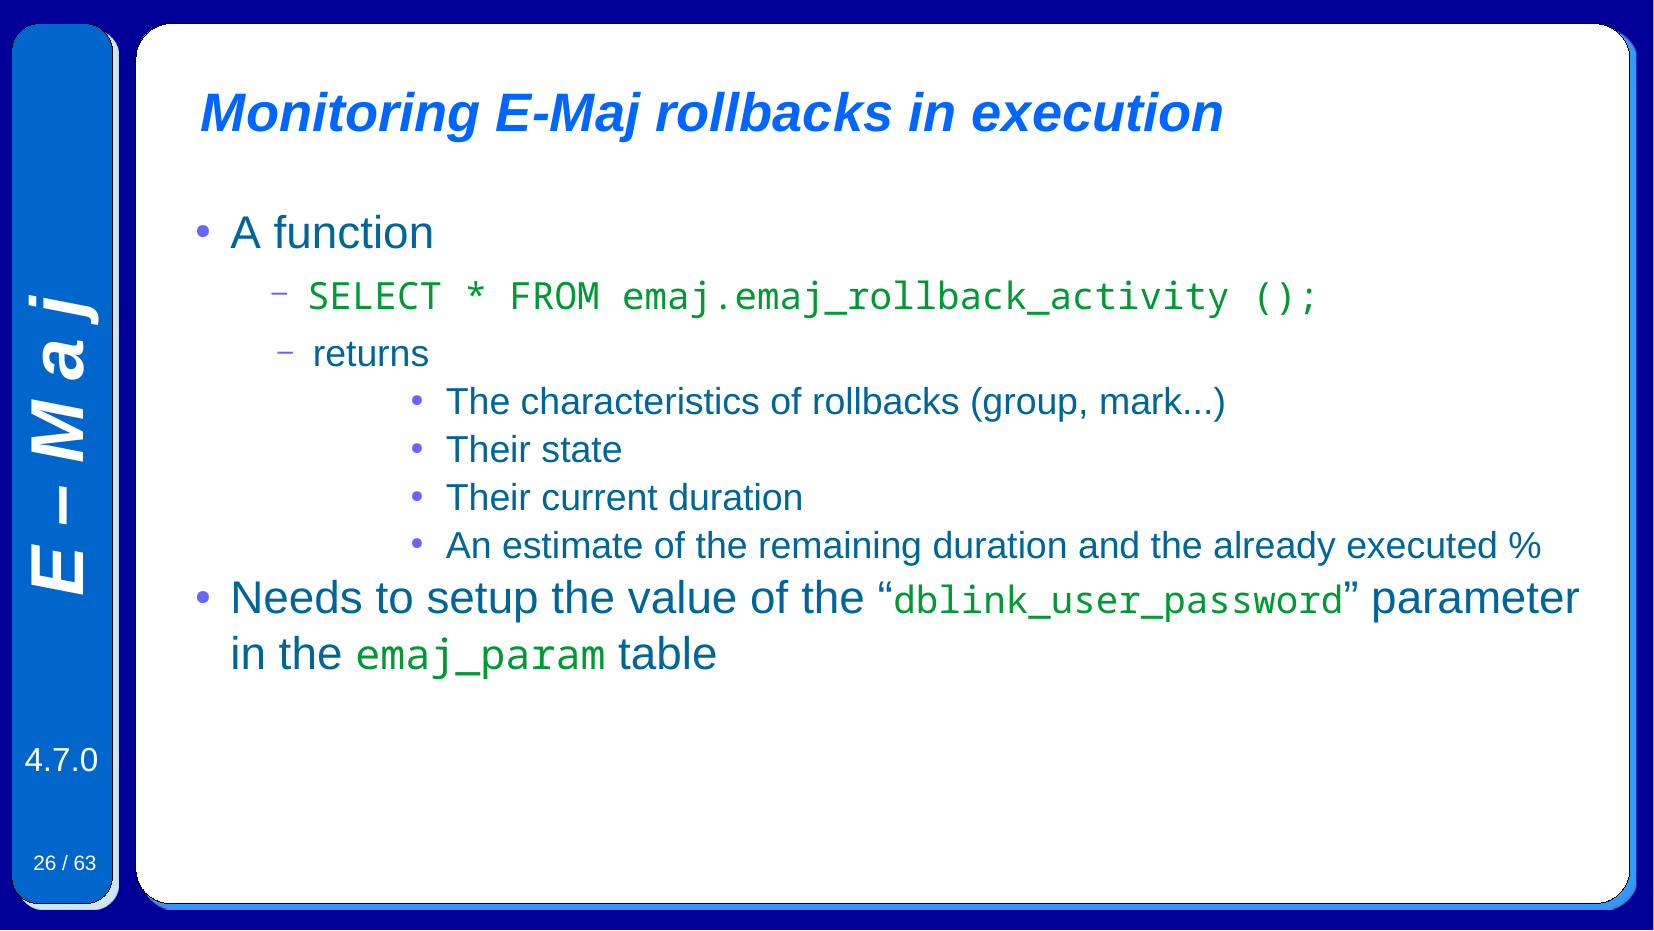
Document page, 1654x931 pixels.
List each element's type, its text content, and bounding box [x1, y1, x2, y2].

title Monitoring E-Maj rollbacks in execution [200, 34, 1575, 191]
list A function SELECT * FROM emaj.emaj_rollback_activity (); returns The characteristics of rollbacks (group, mark...) Their state Their current duration An estimate of the remaining duration and the already executed % Needs to setup the value of the “dblink_user_password” parameter in the emaj_param table [177, 206, 1587, 827]
